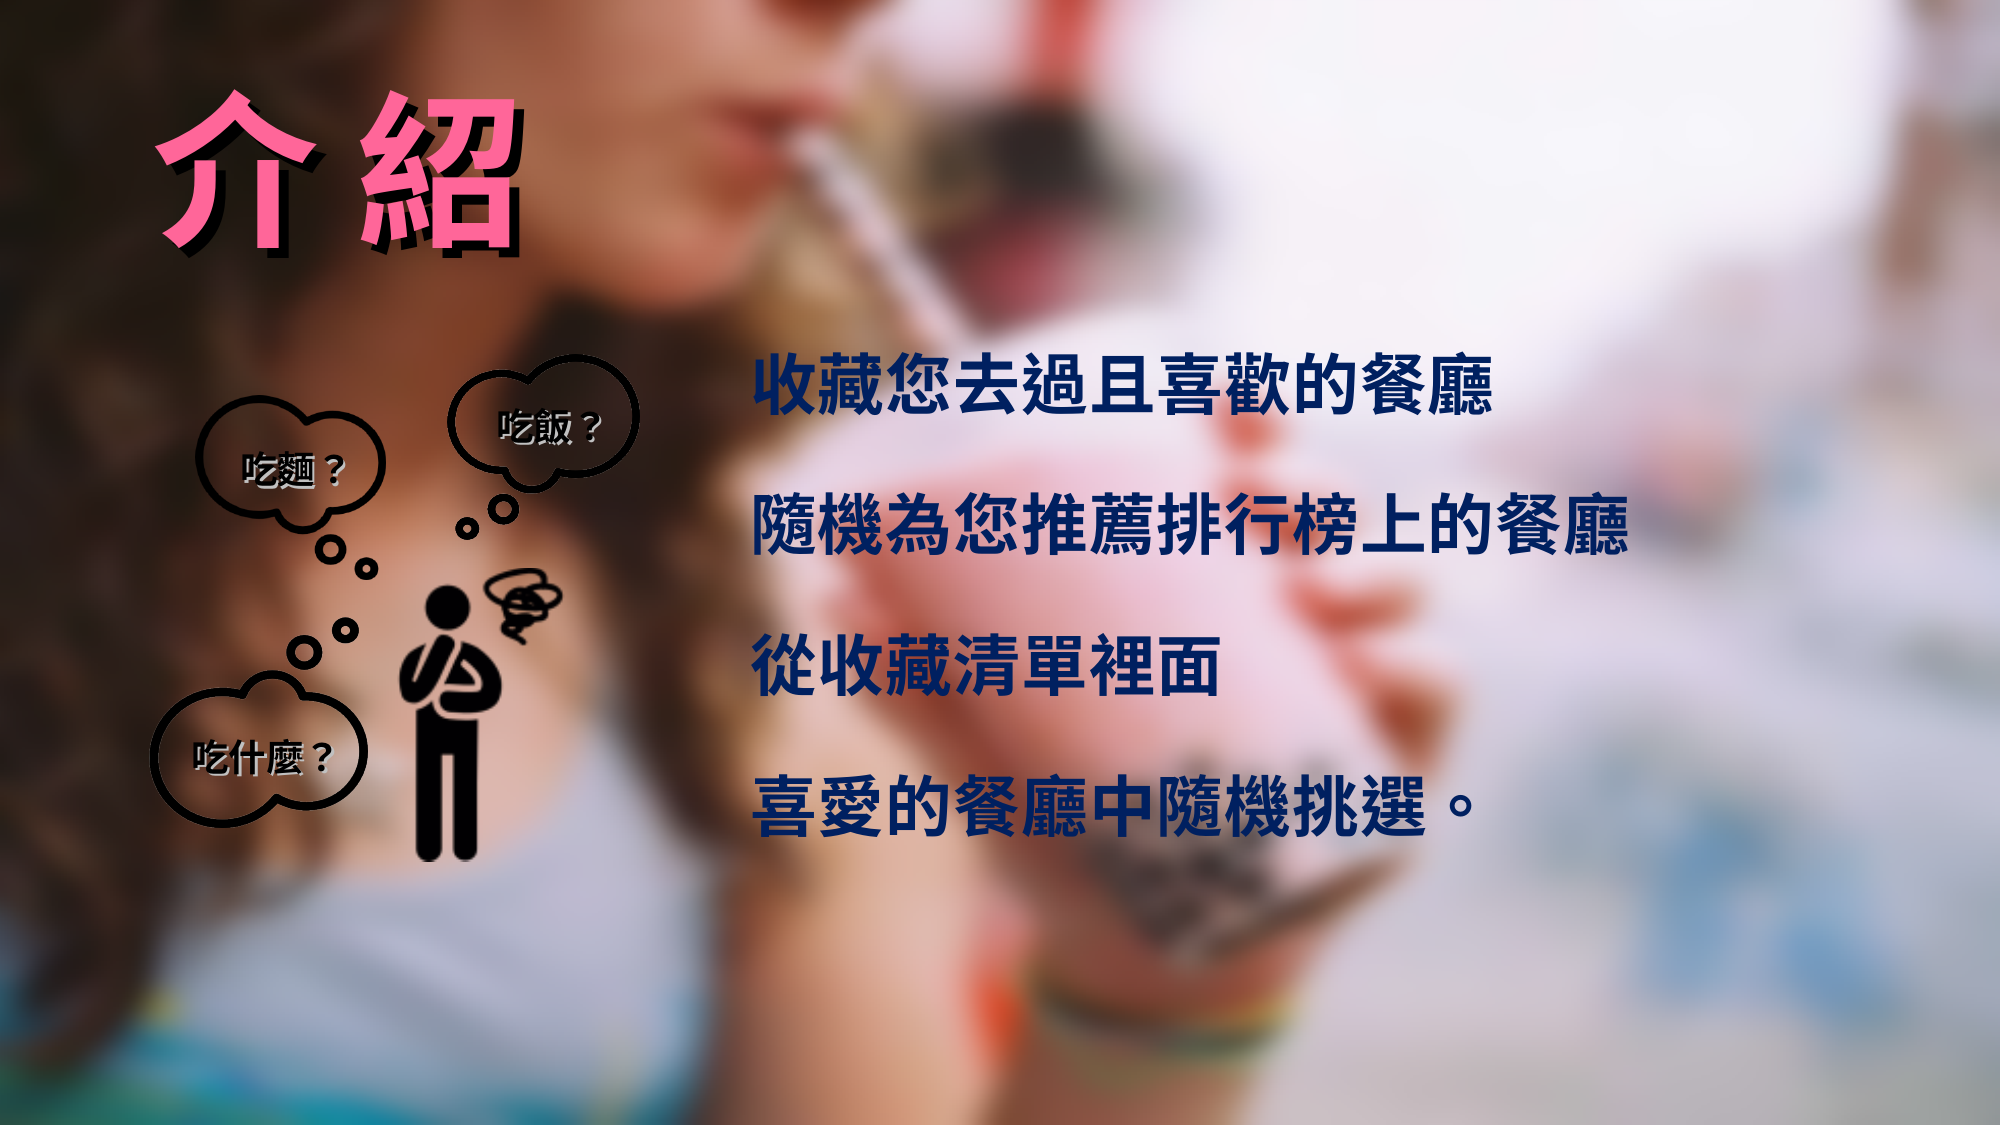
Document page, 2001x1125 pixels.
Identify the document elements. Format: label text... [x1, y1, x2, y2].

text_box 吃飯？ [481, 395, 606, 450]
text_box 吃麵？ [225, 439, 350, 494]
text_box 吃什麼？ [176, 726, 346, 781]
text_box 收藏您去過且喜歡的餐廳 隨機為您推薦排行榜上的餐廳 從收藏清單裡面 喜愛的餐廳中隨機挑選。 [735, 294, 1887, 1012]
picture [0, 0, 2000, 1125]
title 介 紹 [137, 59, 1863, 278]
